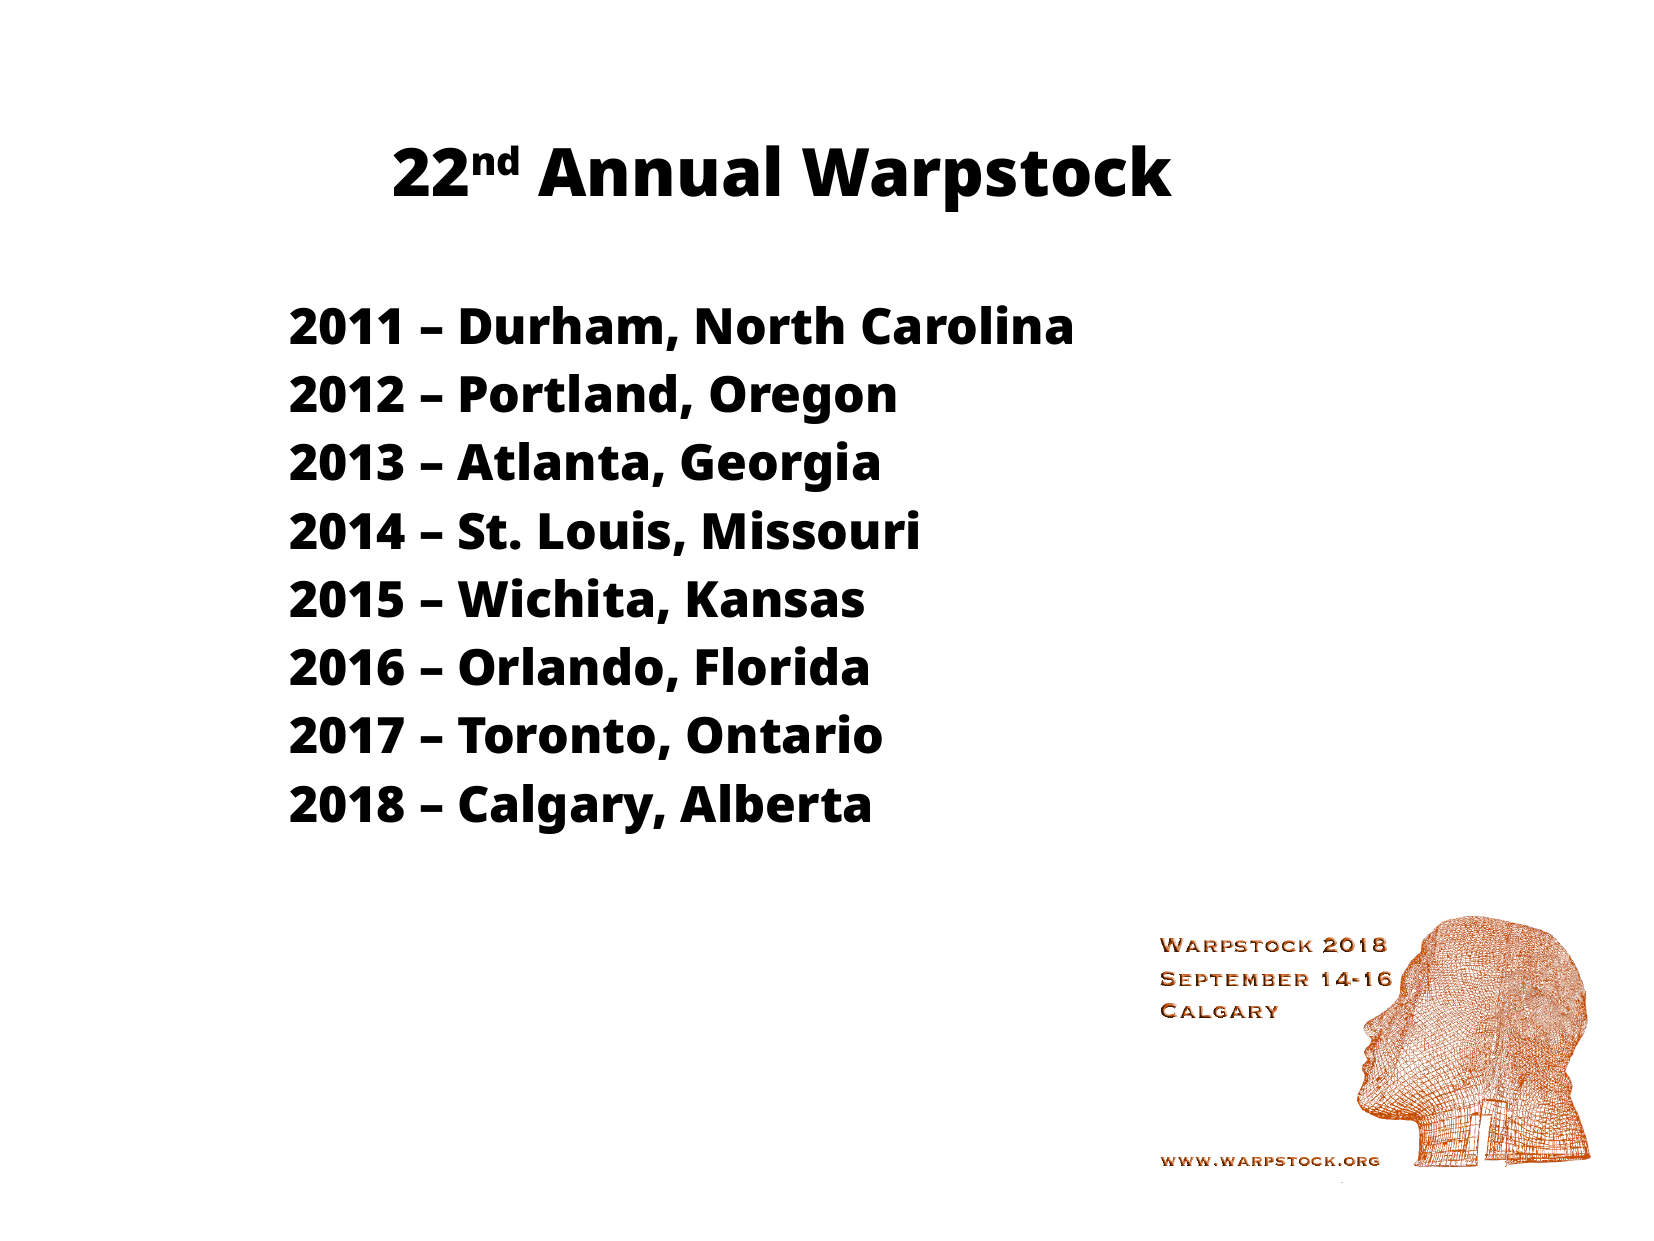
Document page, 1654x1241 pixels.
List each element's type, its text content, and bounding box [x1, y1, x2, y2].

text_box 2011 – Durham, North Carolina 2012 – Portland, Oregon 2013 – Atlanta, Georgia 2014 – St. Louis, Missouri 2015 – Wichita, Kansas 2016 – Orlando, Florida 2017 – Toronto, Ontario 2018 – Calgary, Alberta [274, 283, 1359, 1074]
text_box 22nd Annual Warpstock [377, 118, 1548, 228]
picture [1145, 909, 1603, 1183]
